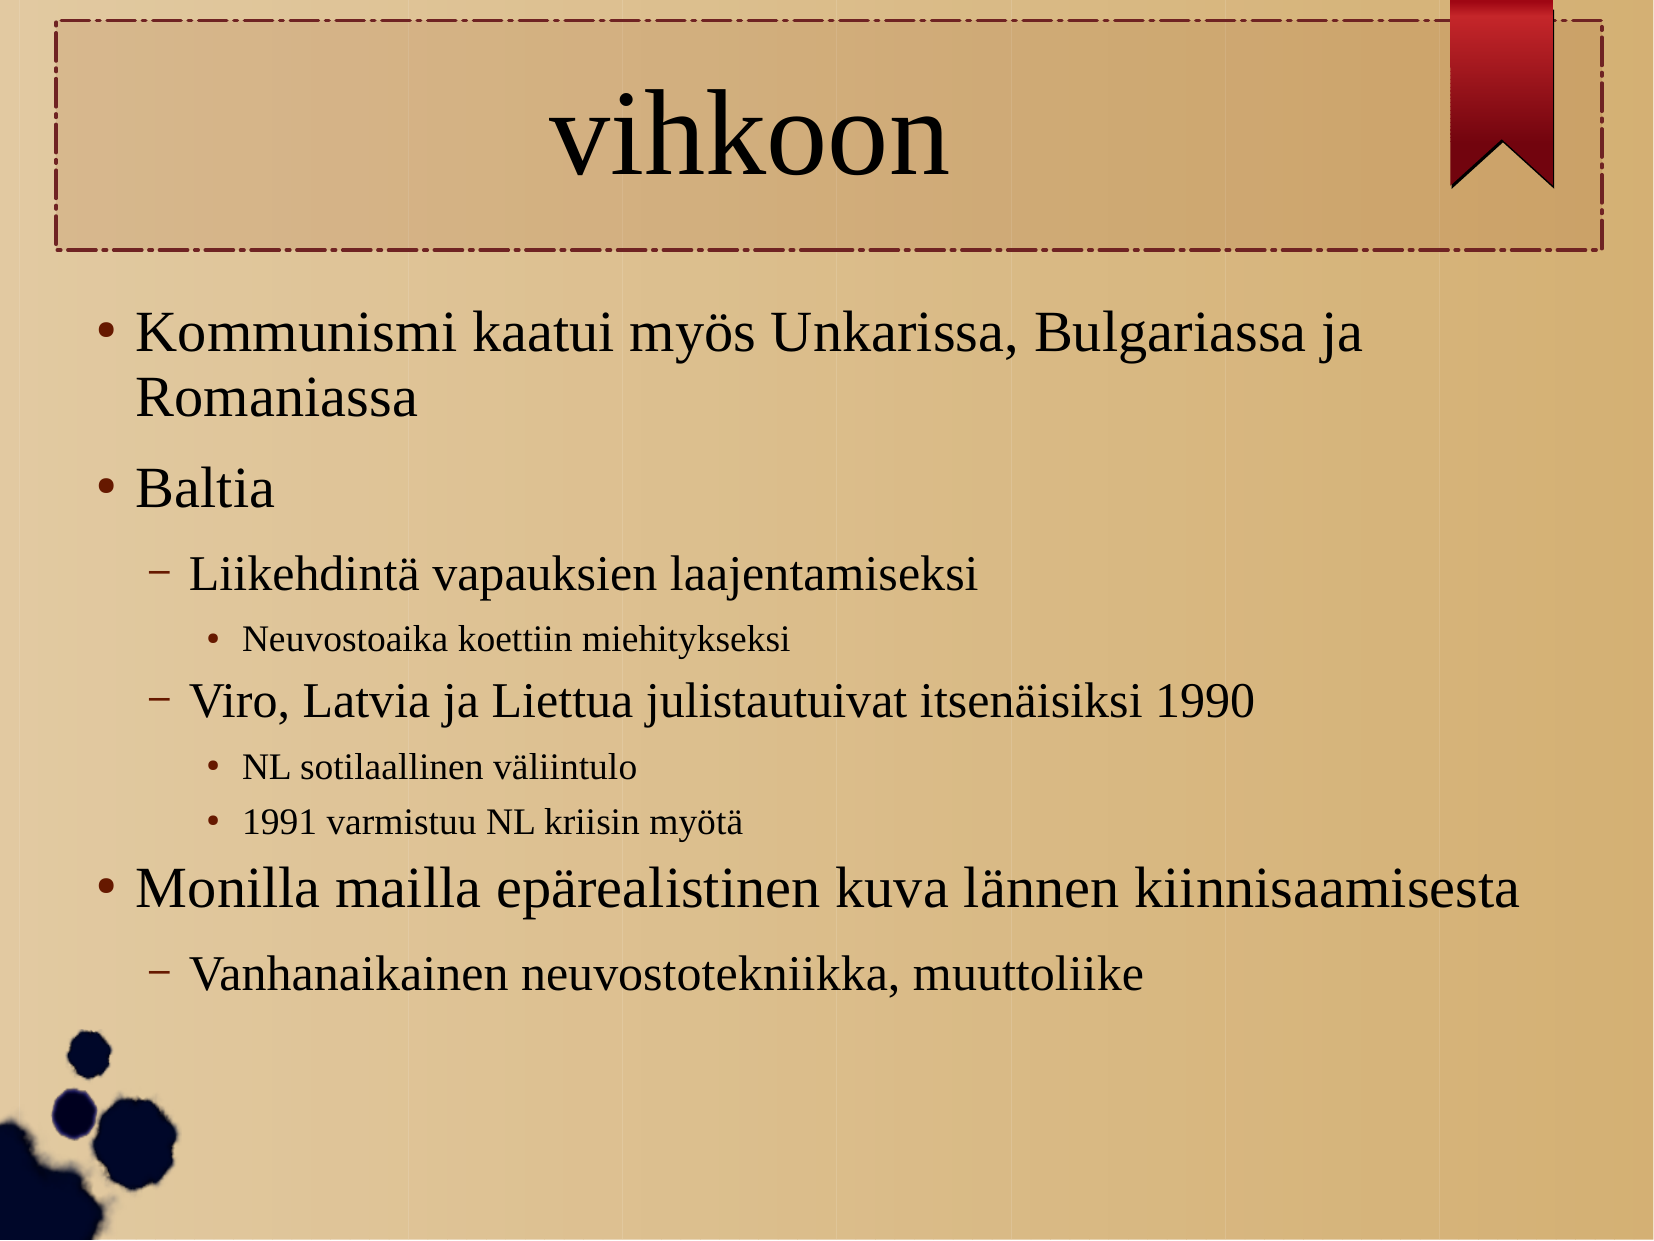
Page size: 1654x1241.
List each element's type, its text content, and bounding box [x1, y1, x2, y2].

title vihkoon [59, 15, 1441, 252]
list Kommunismi kaatui myös Unkarissa, Bulgariassa ja Romaniassa Baltia Liikehdintä vapauksien laajentamiseksi Neuvostoaika koettiin miehitykseksi Viro, Latvia ja Liettua julistautuivat itsenäisiksi 1990 NL sotilaallinen väliintulo 1991 varmistuu NL kriisin myötä Monilla mailla epärealistinen kuva lännen kiinnisaamisesta Vanhanaikainen neuvostotekniikka, muuttoliike [82, 299, 1571, 1019]
